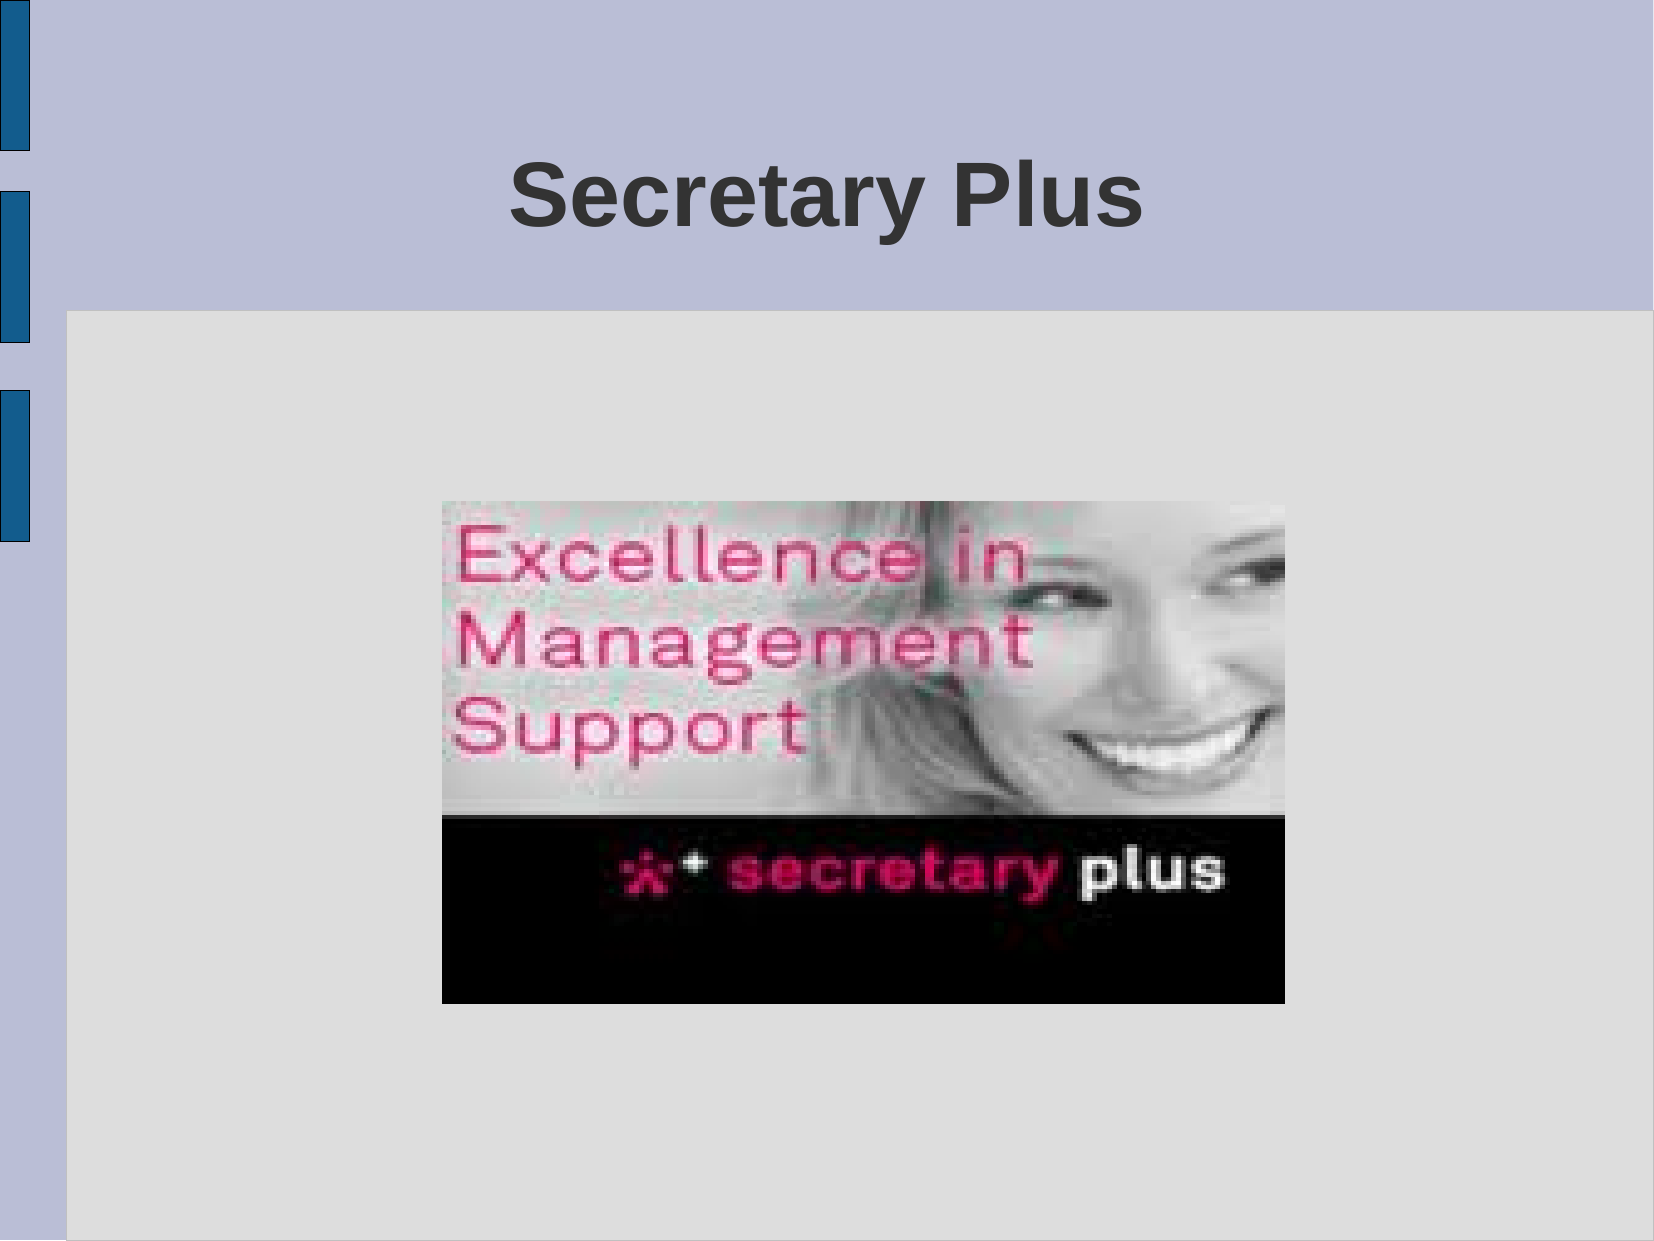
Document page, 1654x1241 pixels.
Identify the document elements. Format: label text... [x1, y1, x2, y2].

picture [442, 501, 1285, 1004]
title Secretary Plus [121, 91, 1534, 299]
